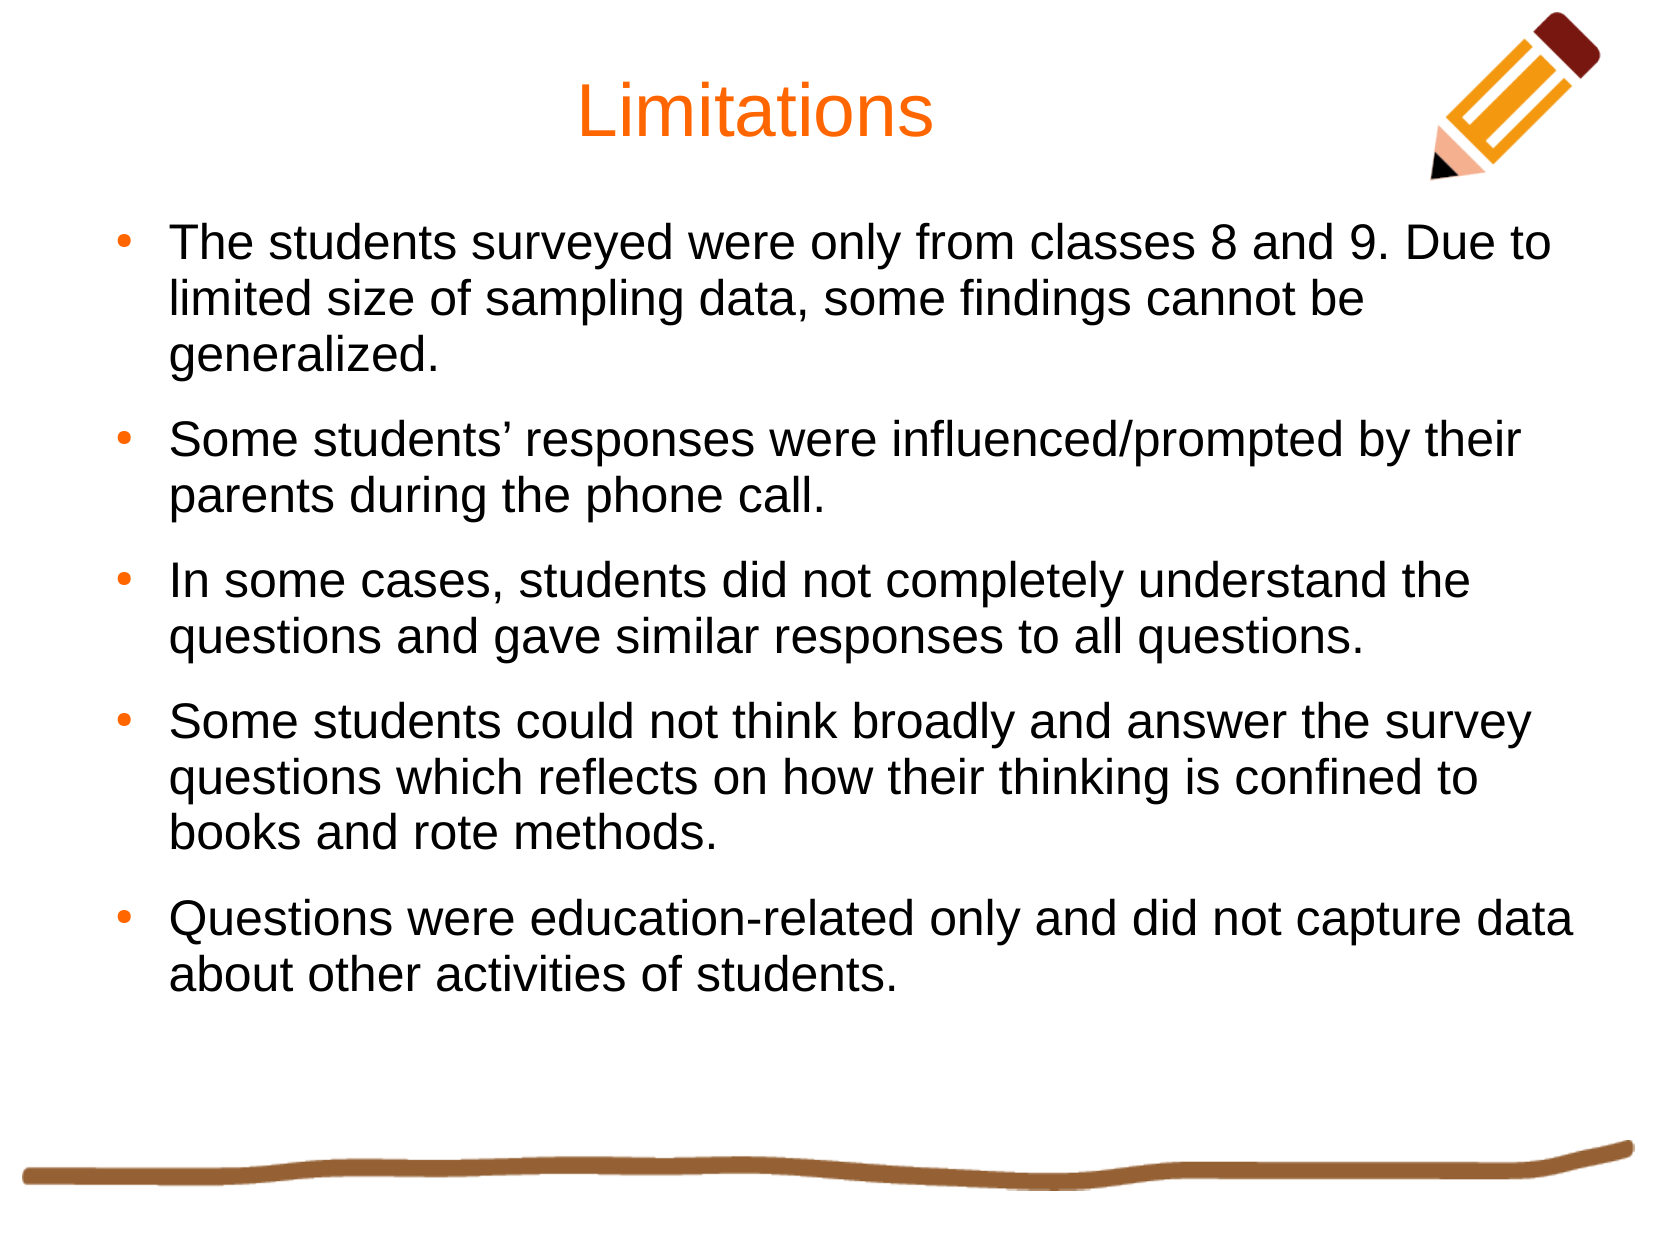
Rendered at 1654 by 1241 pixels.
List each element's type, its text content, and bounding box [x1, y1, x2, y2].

list The students surveyed were only from classes 8 and 9. Due to limited size of sampling data, some findings cannot be generalized. Some students’ responses were influenced/prompted by their parents during the phone call. In some cases, students did not completely understand the questions and gave similar responses to all questions. Some students could not think broadly and answer the survey questions which reflects on how their thinking is confined to books and rote methods. Questions were education-related only and did not capture data about other activities of students. [97, 214, 1576, 1046]
picture [22, 1140, 1635, 1191]
title Limitations [82, 49, 1430, 172]
picture [1430, 12, 1601, 181]
